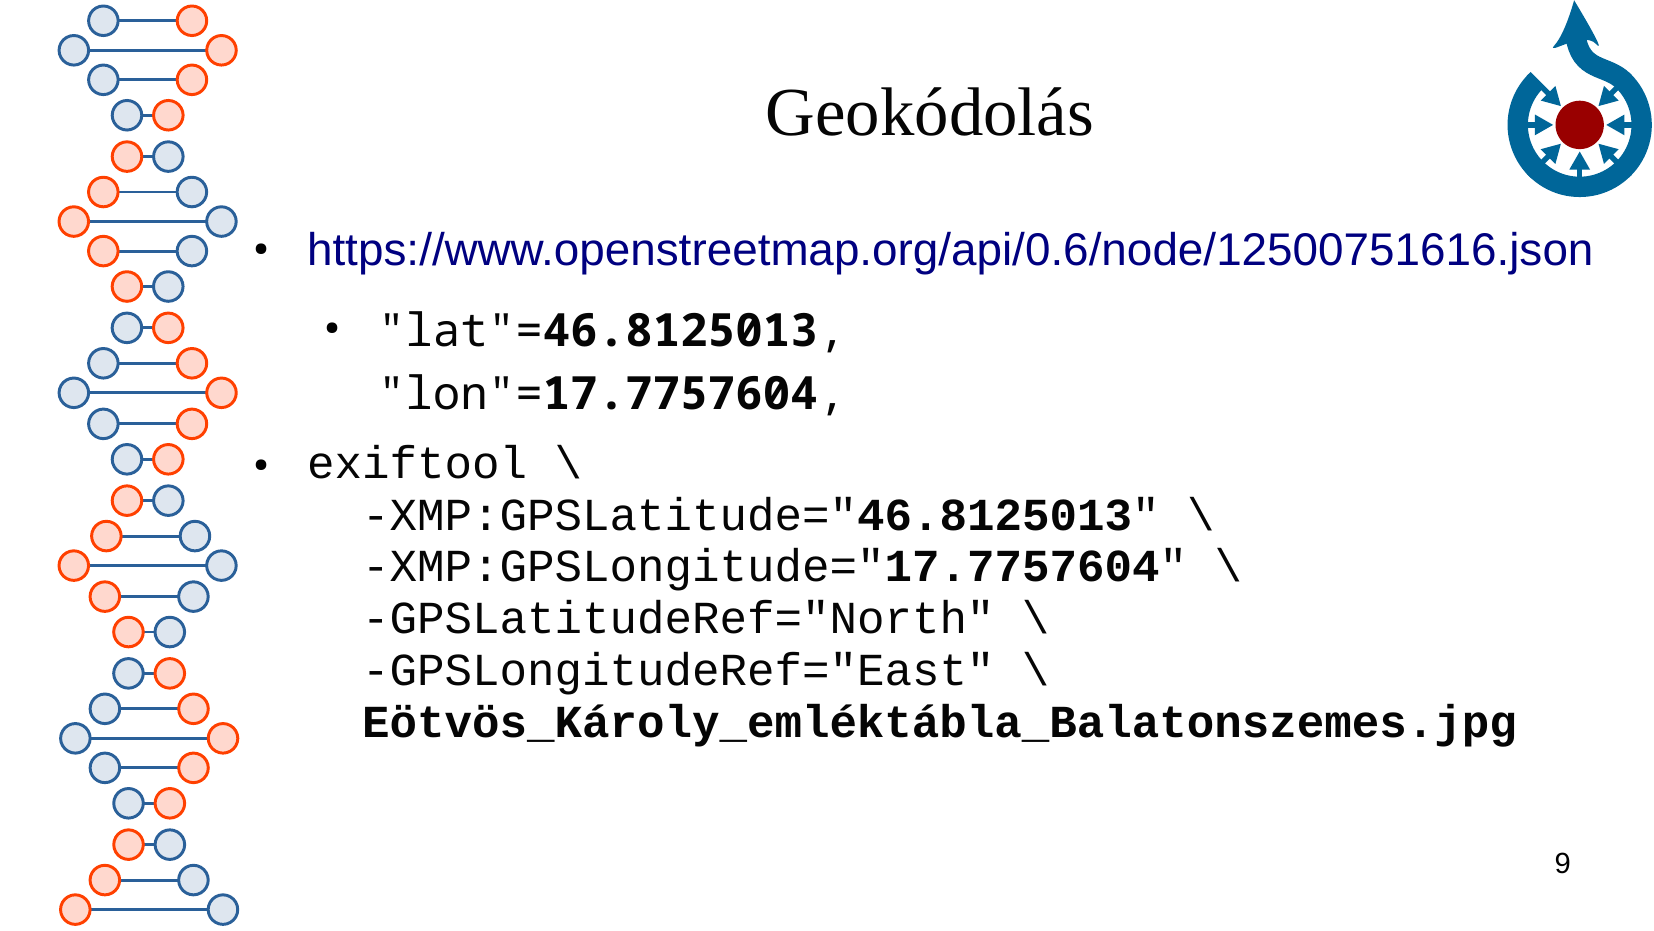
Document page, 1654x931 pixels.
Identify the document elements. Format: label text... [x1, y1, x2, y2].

title Geokódolás [265, 35, 1505, 189]
list https://www.openstreetmap.org/api/0.6/node/12500751616.json "lat"=46.8125013, "lon"=17.7757604, exiftool \ -XMP:GPSLatitude="46.8125013" \ -XMP:GPSLongitude="17.7757604" \ -GPSLatitudeRef="North" \ -GPSLongitudeRef="East" \ Eötvös_Károly_emléktábla_Balatonszemes.jpg [236, 224, 1625, 764]
picture [1505, 0, 1654, 199]
